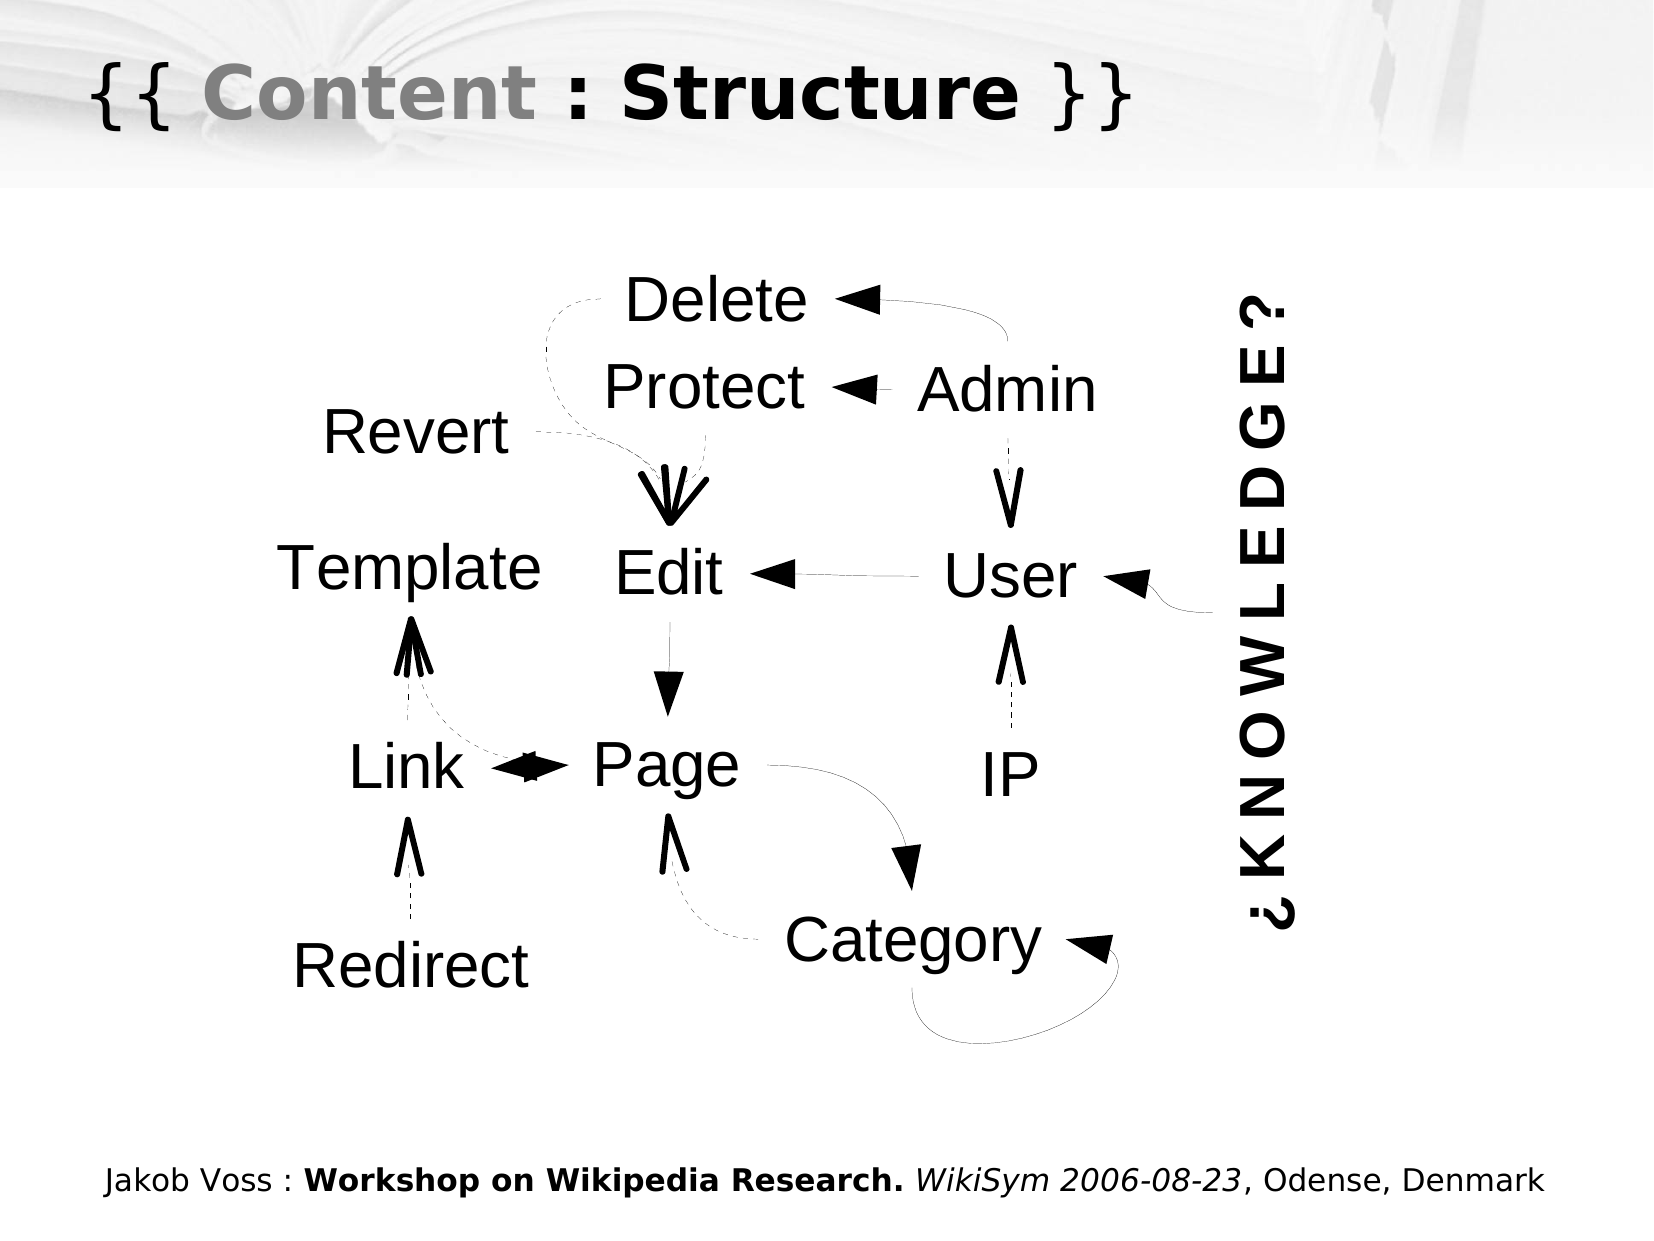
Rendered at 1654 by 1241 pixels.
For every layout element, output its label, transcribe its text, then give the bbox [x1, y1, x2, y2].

title {{ Content : Structure }} [82, 37, 1571, 151]
picture [252, 250, 1315, 1070]
picture [0, 0, 1654, 188]
